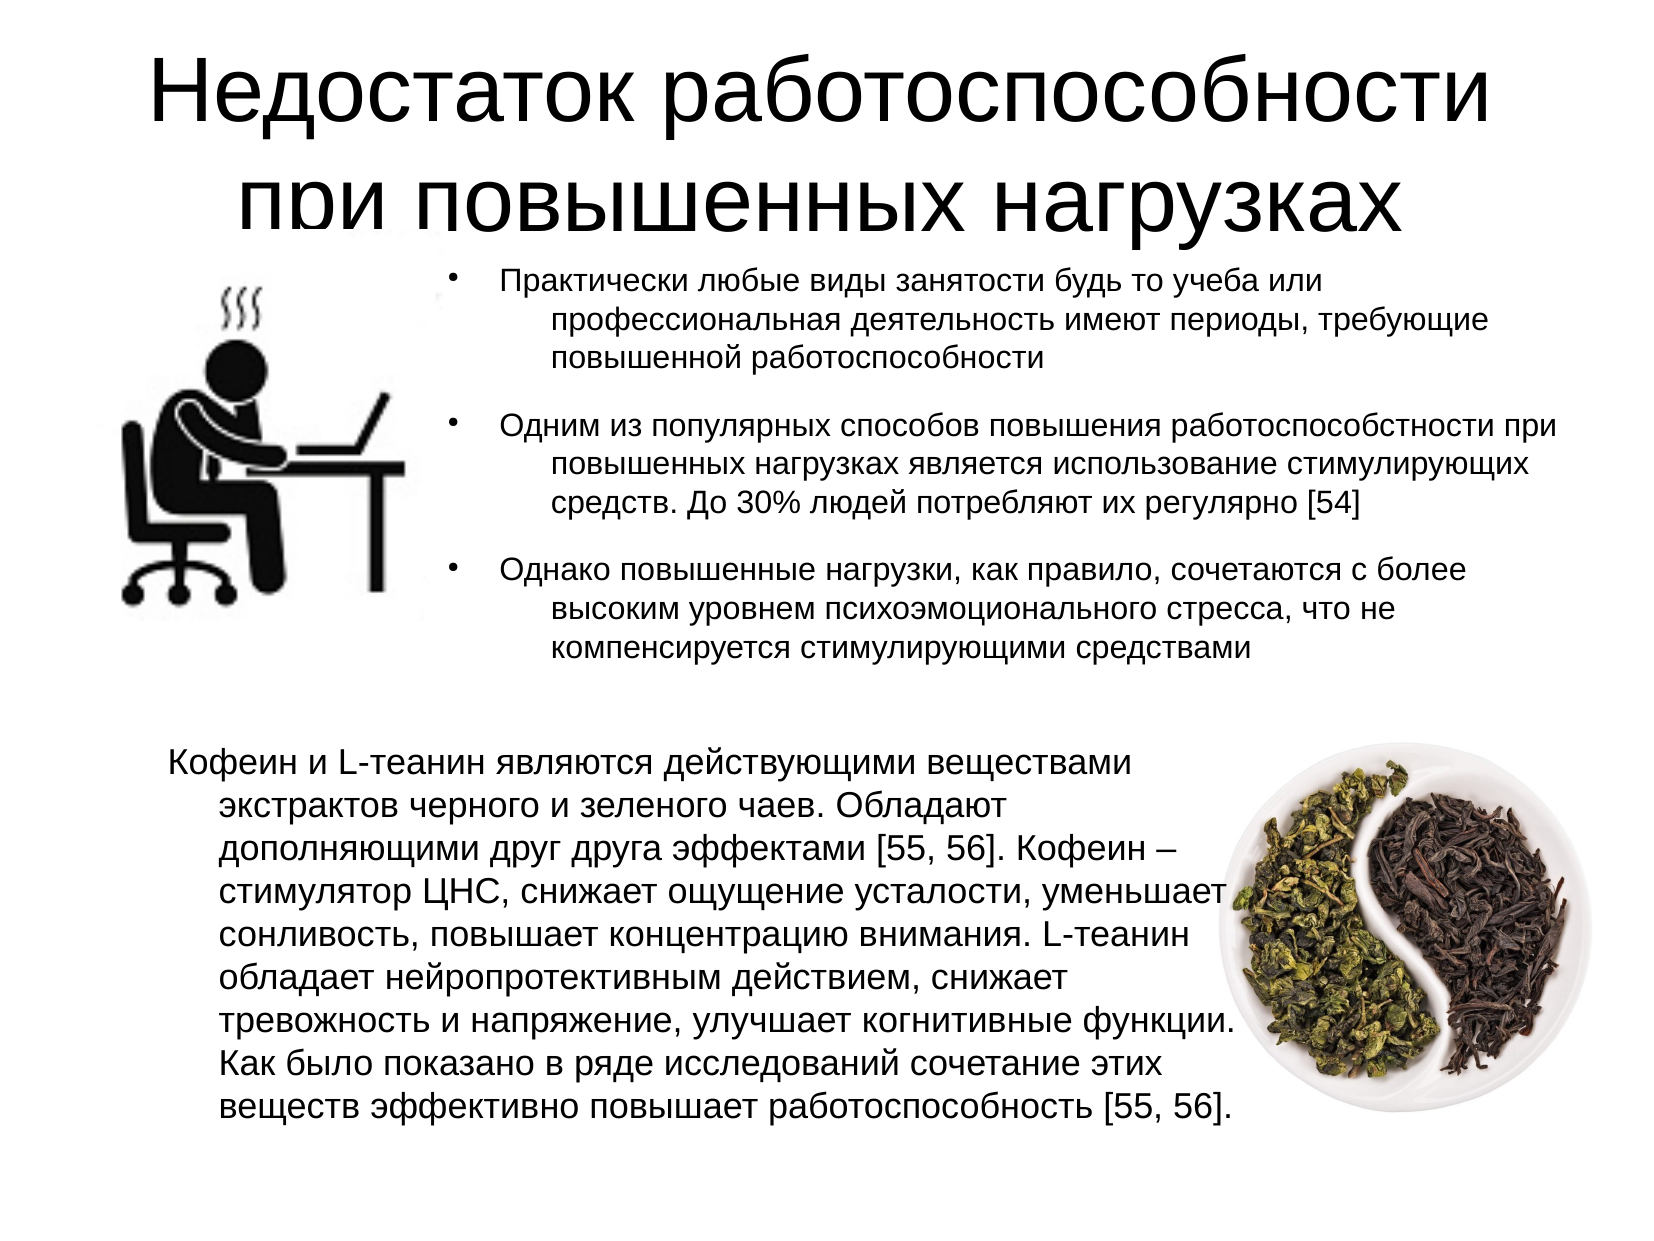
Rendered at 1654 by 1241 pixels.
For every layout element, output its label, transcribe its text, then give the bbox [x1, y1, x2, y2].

title Недостаток работоспособности при повышенных нагрузках [76, 29, 1565, 237]
list Практически любые виды занятости будь то учеба или профессиональная деятельность имеют периоды, требующие повышенной работоспособности Одним из популярных способов повышения работоспособстности при повышенных нагрузках является использование стимулирующих средств. До 30% людей потребляют их регулярно [54] Однако повышенные нагрузки, как правило, сочетаются с более высоким уровнем психоэмоционального стресса, что не компенсируется стимулирующими средствами [413, 259, 1565, 692]
picture [1210, 731, 1601, 1123]
picture [89, 229, 443, 621]
list Кофеин и L-теанин являются действующими веществами экстрактов черного и зеленого чаев. Обладают дополняющими друг друга эффектами [55, 56]. Кофеин – стимулятор ЦНС, снижает ощущение усталости, уменьшает сонливость, повышает концентрацию внимания. L-теанин обладает нейропротективным действием, снижает тревожность и напряжение, улучшает когнитивные функции. Как было показано в ряде исследований сочетание этих веществ эффективно повышает работоспособность [55, 56]. [82, 738, 1241, 1159]
